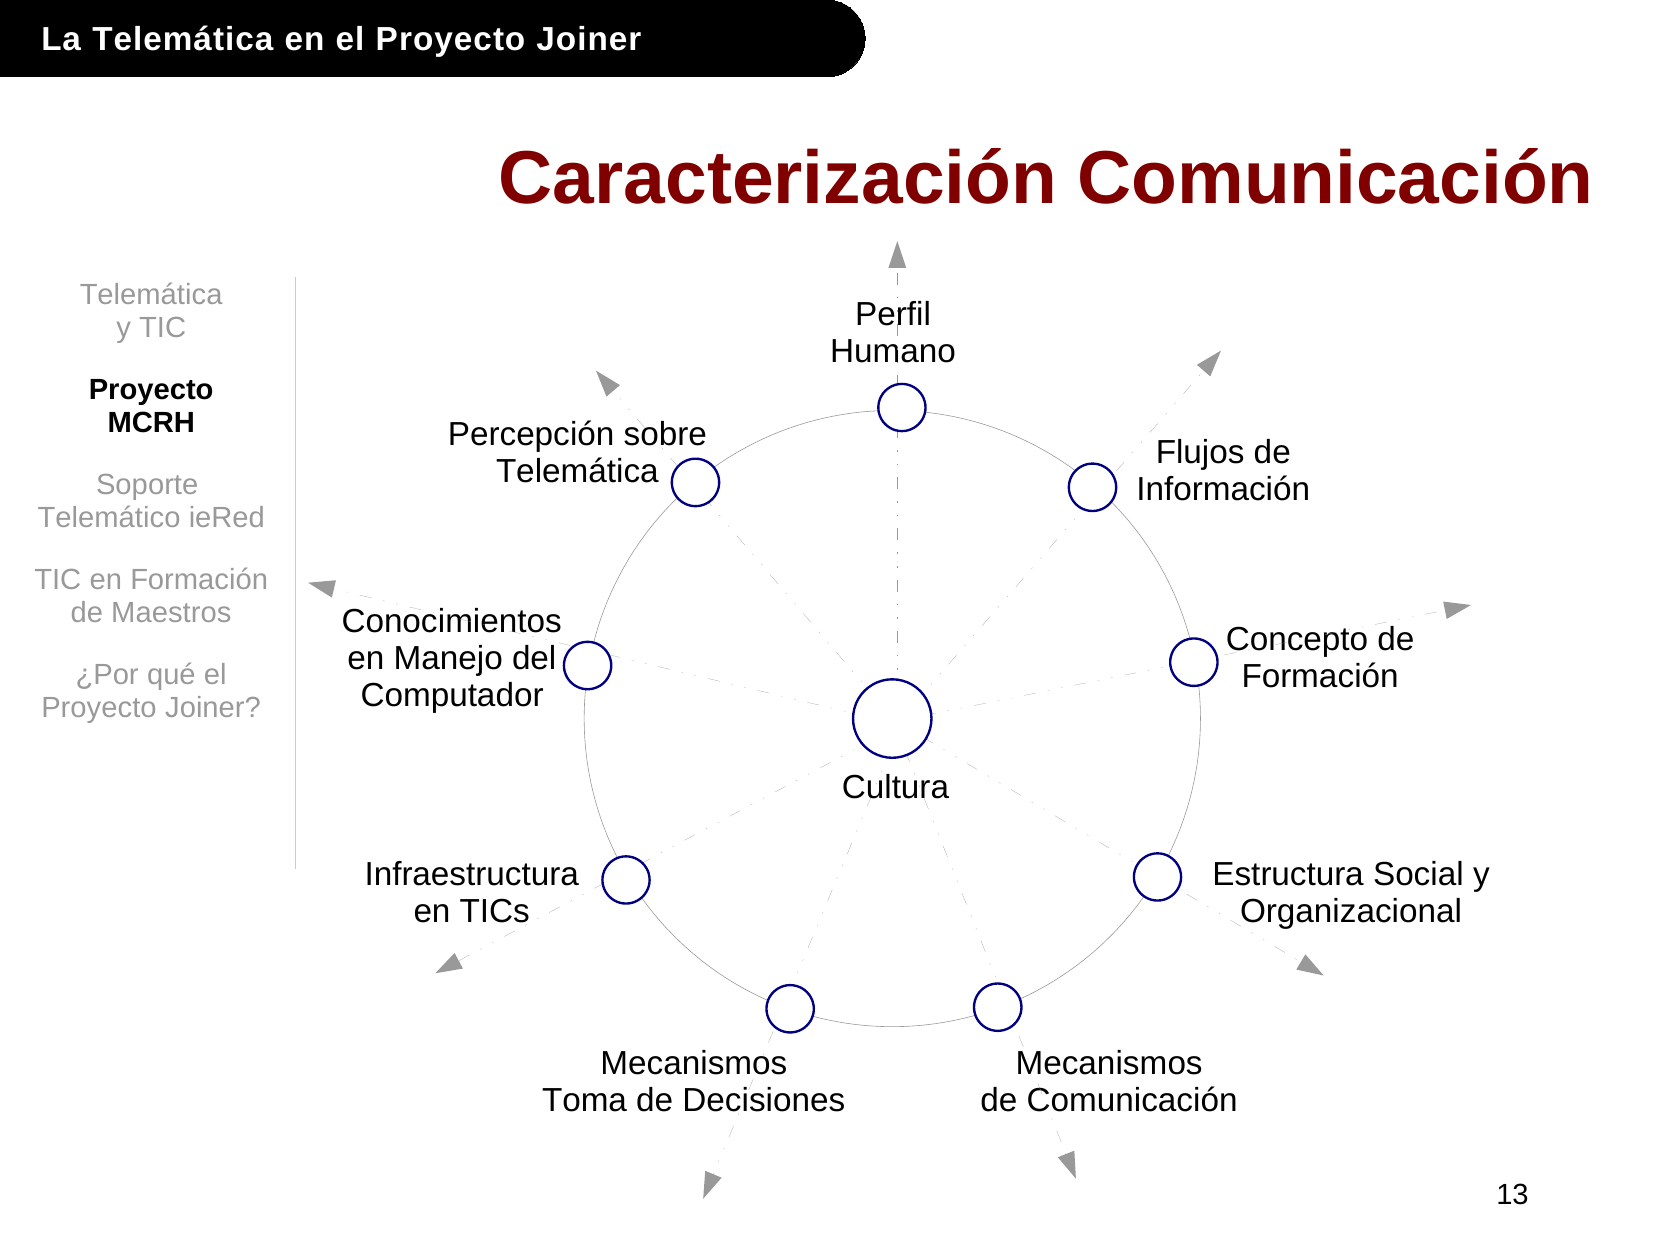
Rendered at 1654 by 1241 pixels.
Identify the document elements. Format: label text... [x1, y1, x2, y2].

text_box [1170, 638, 1218, 686]
text_box [766, 985, 814, 1033]
text_box [602, 856, 650, 904]
text_box [671, 458, 720, 507]
text_box Cultura [841, 768, 950, 810]
text_box Perfil Humano [830, 295, 957, 378]
list Telemática y TIC Proyecto MCRH Soporte Telemático ieRed TIC en Formación de Maestros ¿Por qué el Proyecto Joiner? [18, 277, 285, 862]
text_box [973, 983, 1022, 1031]
text_box Flujos de Información [1136, 433, 1311, 516]
text_box Estructura Social y Organizacional [1212, 855, 1491, 939]
text_box Mecanismos Toma de Decisiones [542, 1044, 847, 1128]
text_box Mecanismos de Comunicación [980, 1044, 1239, 1128]
text_box [878, 383, 926, 432]
text_box [853, 679, 932, 758]
text_box Infraestructura en TICs [364, 855, 580, 939]
text_box [1133, 853, 1182, 901]
text_box Concepto de Formación [1225, 620, 1415, 704]
text_box Percepción sobre Telemática [447, 415, 708, 499]
title Caracterización Comunicación [118, 118, 1595, 237]
text_box Conocimientos en Manejo del Computador [341, 602, 563, 727]
text_box [563, 641, 612, 690]
text_box [1068, 463, 1117, 512]
